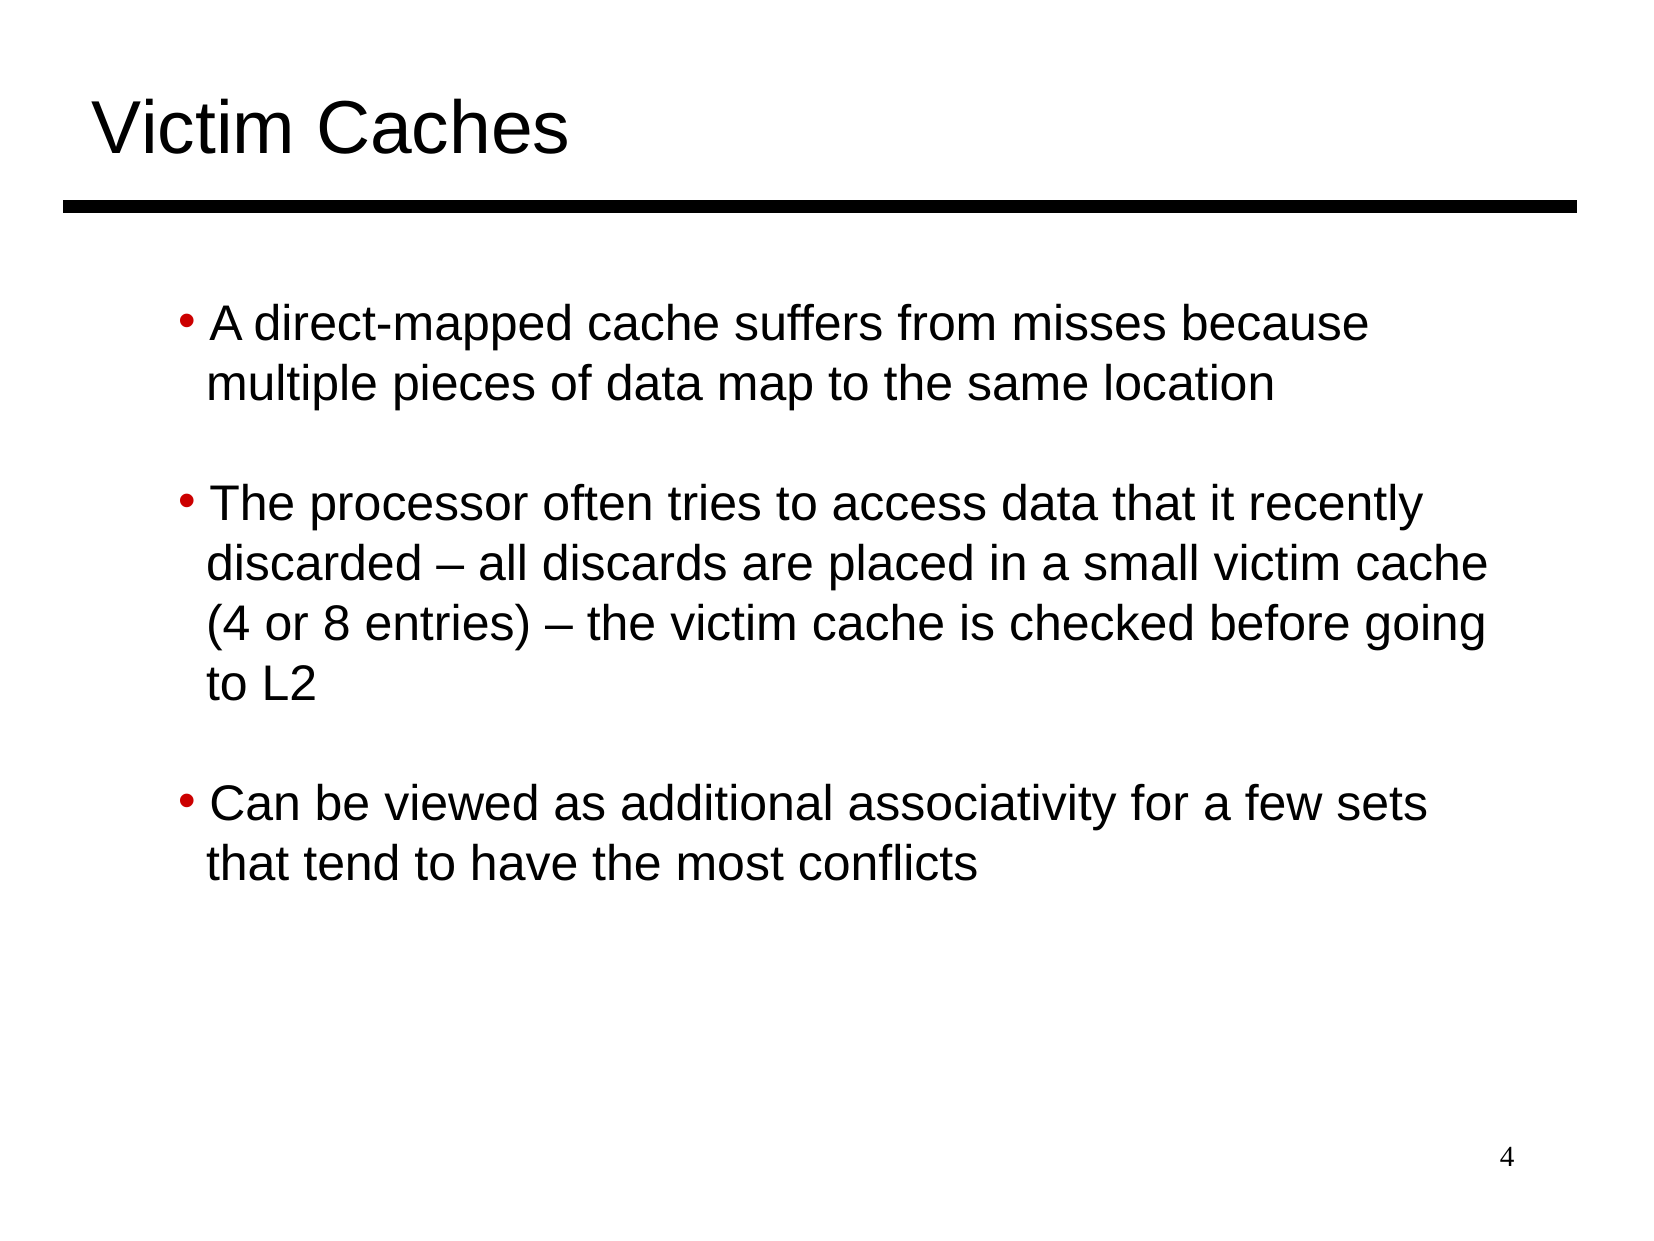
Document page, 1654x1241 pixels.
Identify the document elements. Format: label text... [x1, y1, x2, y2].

text_box Victim Caches [76, 71, 586, 177]
text_box <number> [1184, 1129, 1530, 1213]
text_box A direct-mapped cache suffers from misses because multiple pieces of data map to the same location The processor often tries to access data that it recently discarded – all discards are placed in a small victim cache (4 or 8 entries) – the victim cache is checked before going to L2 Can be viewed as additional associativity for a few sets that tend to have the most conflicts [163, 282, 1505, 899]
